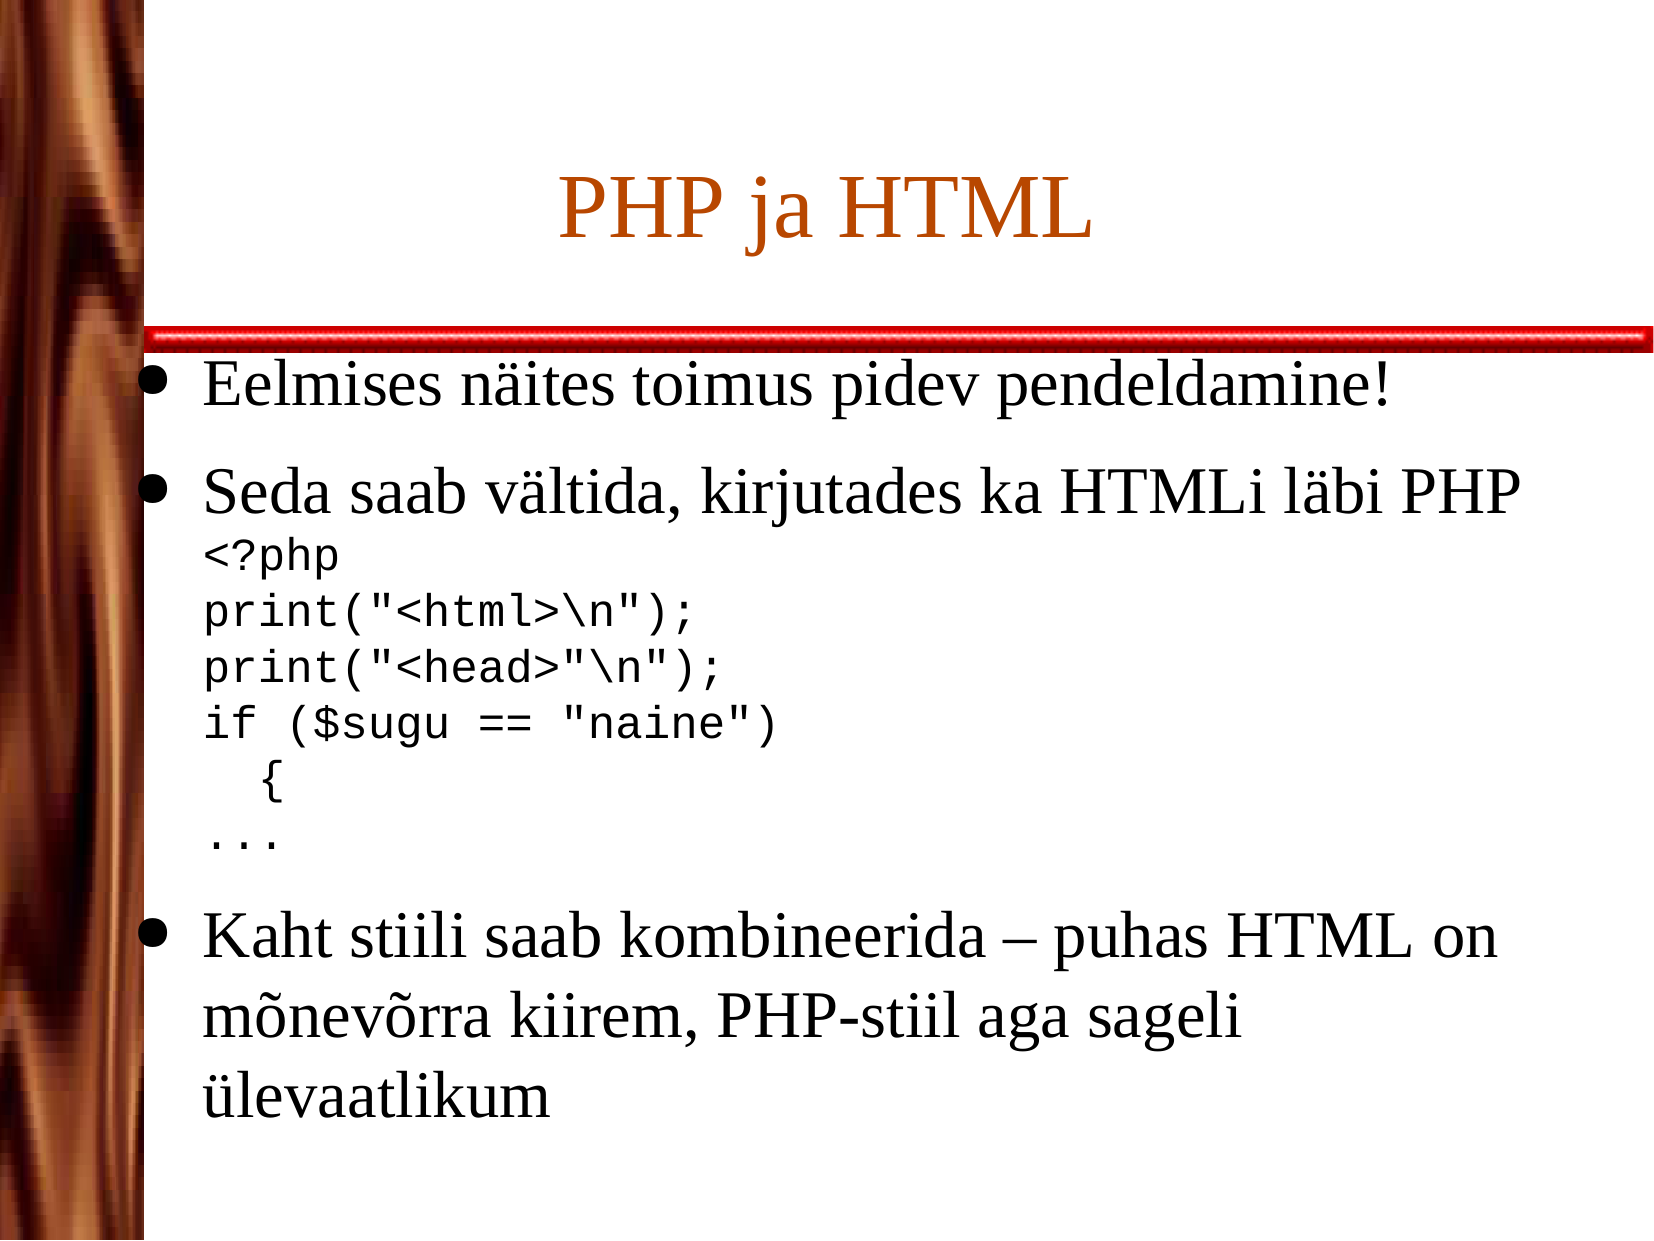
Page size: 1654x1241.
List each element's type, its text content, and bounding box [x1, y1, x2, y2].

title PHP ja HTML [121, 100, 1533, 312]
list Eelmises näites toimus pidev pendeldamine! Seda saab vältida, kirjutades ka HTMLi läbi PHP <?php print("<html>\n"); print("<head>"\n"); if ($sugu == "naine") { ... Kaht stiili saab kombineerida – puhas HTML on mõnevõrra kiirem, PHP-stiil aga sageli ülevaatlikum [121, 344, 1533, 1207]
picture [0, 0, 1654, 1240]
